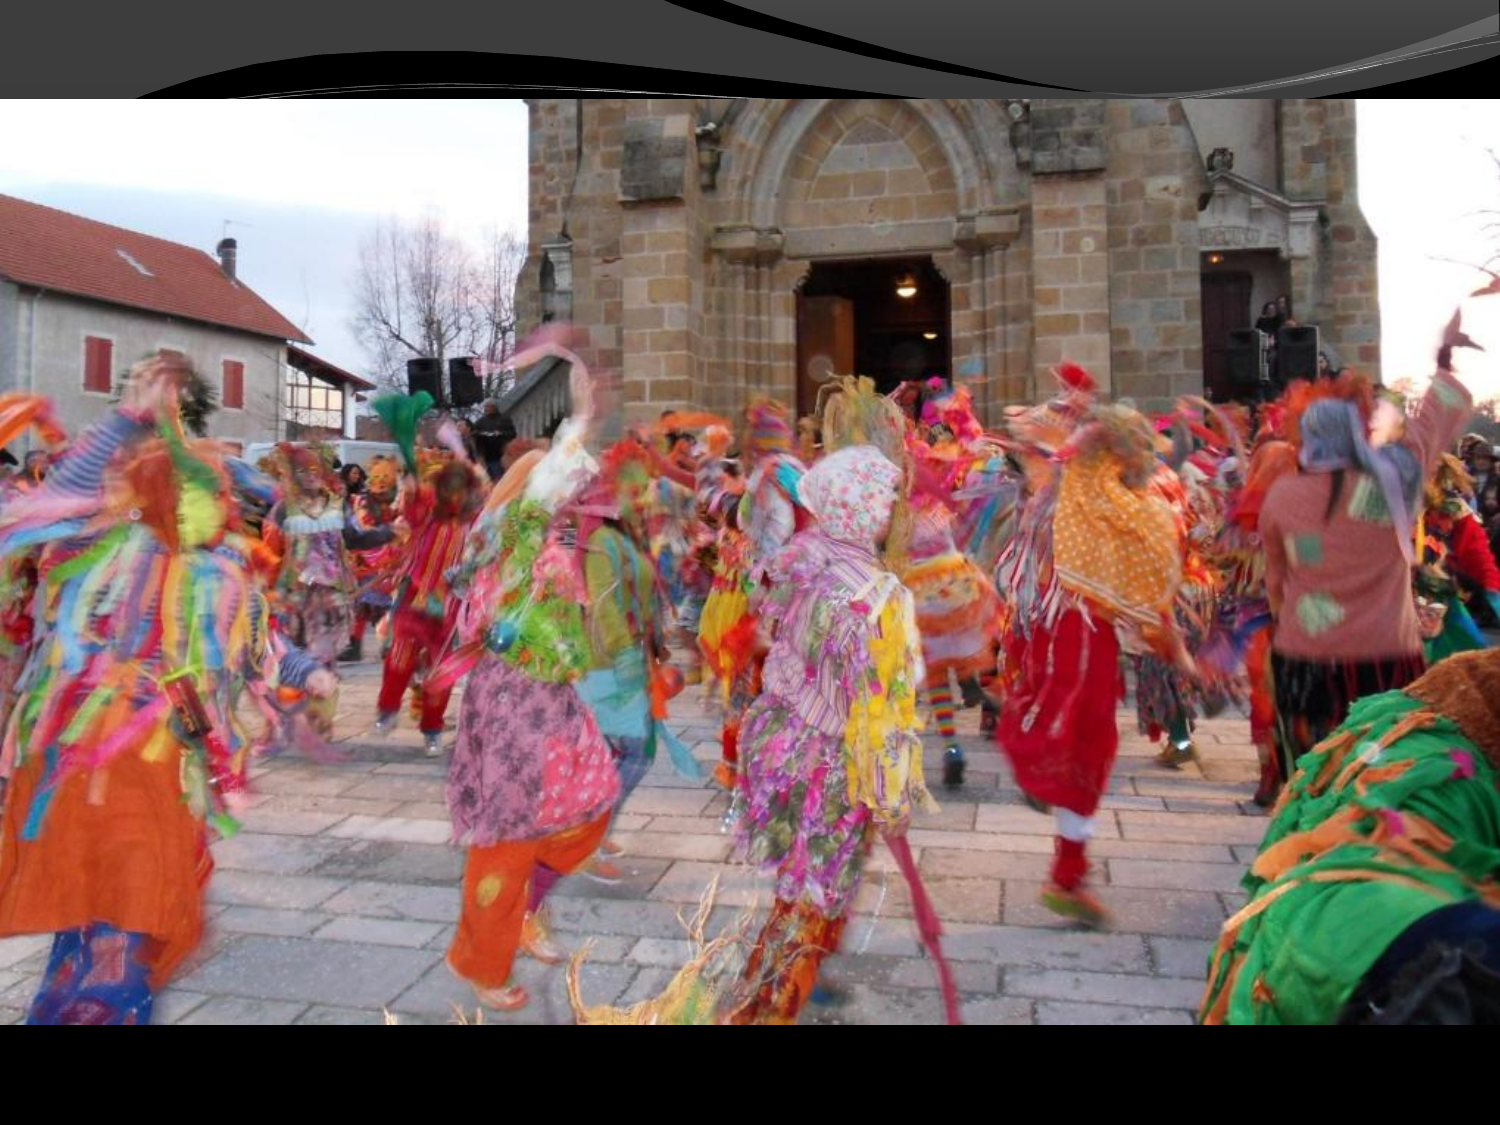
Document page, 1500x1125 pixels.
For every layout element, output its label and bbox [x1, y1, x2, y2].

picture [0, 33, 1500, 1026]
